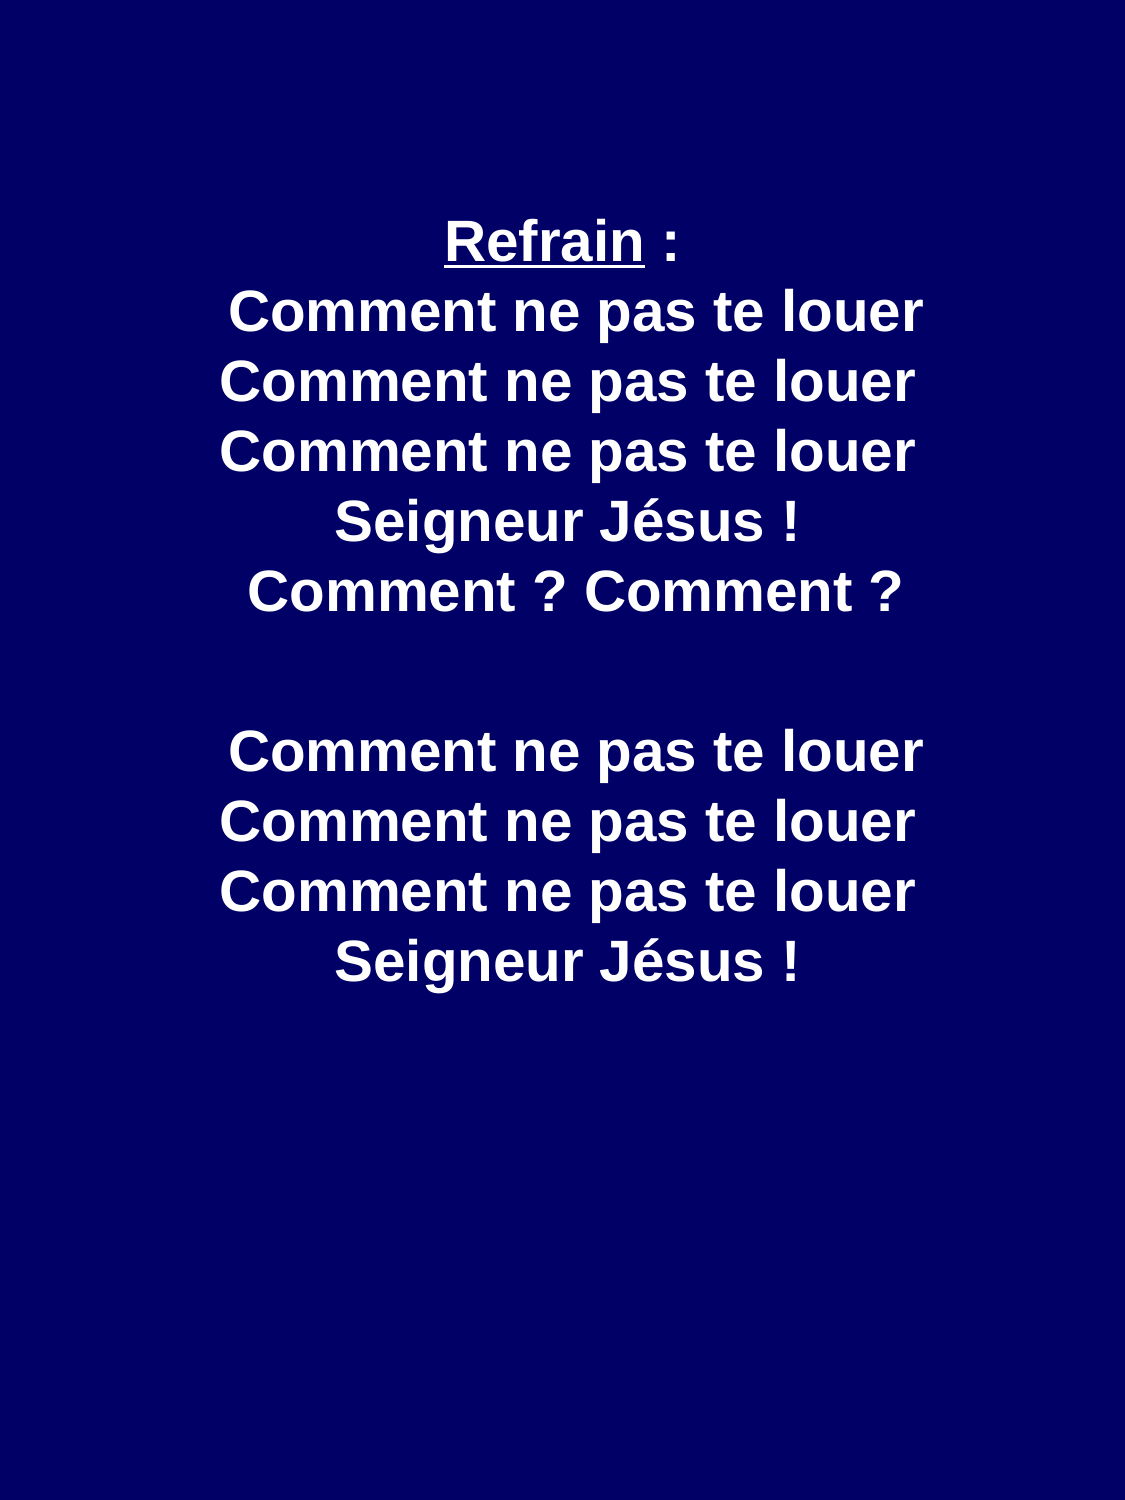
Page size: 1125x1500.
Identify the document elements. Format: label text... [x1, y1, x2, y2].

text_box Refrain : Comment ne pas te louer Comment ne pas te louer Comment ne pas te louer Seigneur Jésus ! Comment ? Comment ? Comment ne pas te louer Comment ne pas te louer Comment ne pas te louer Seigneur Jésus ! [0, 106, 1125, 1446]
